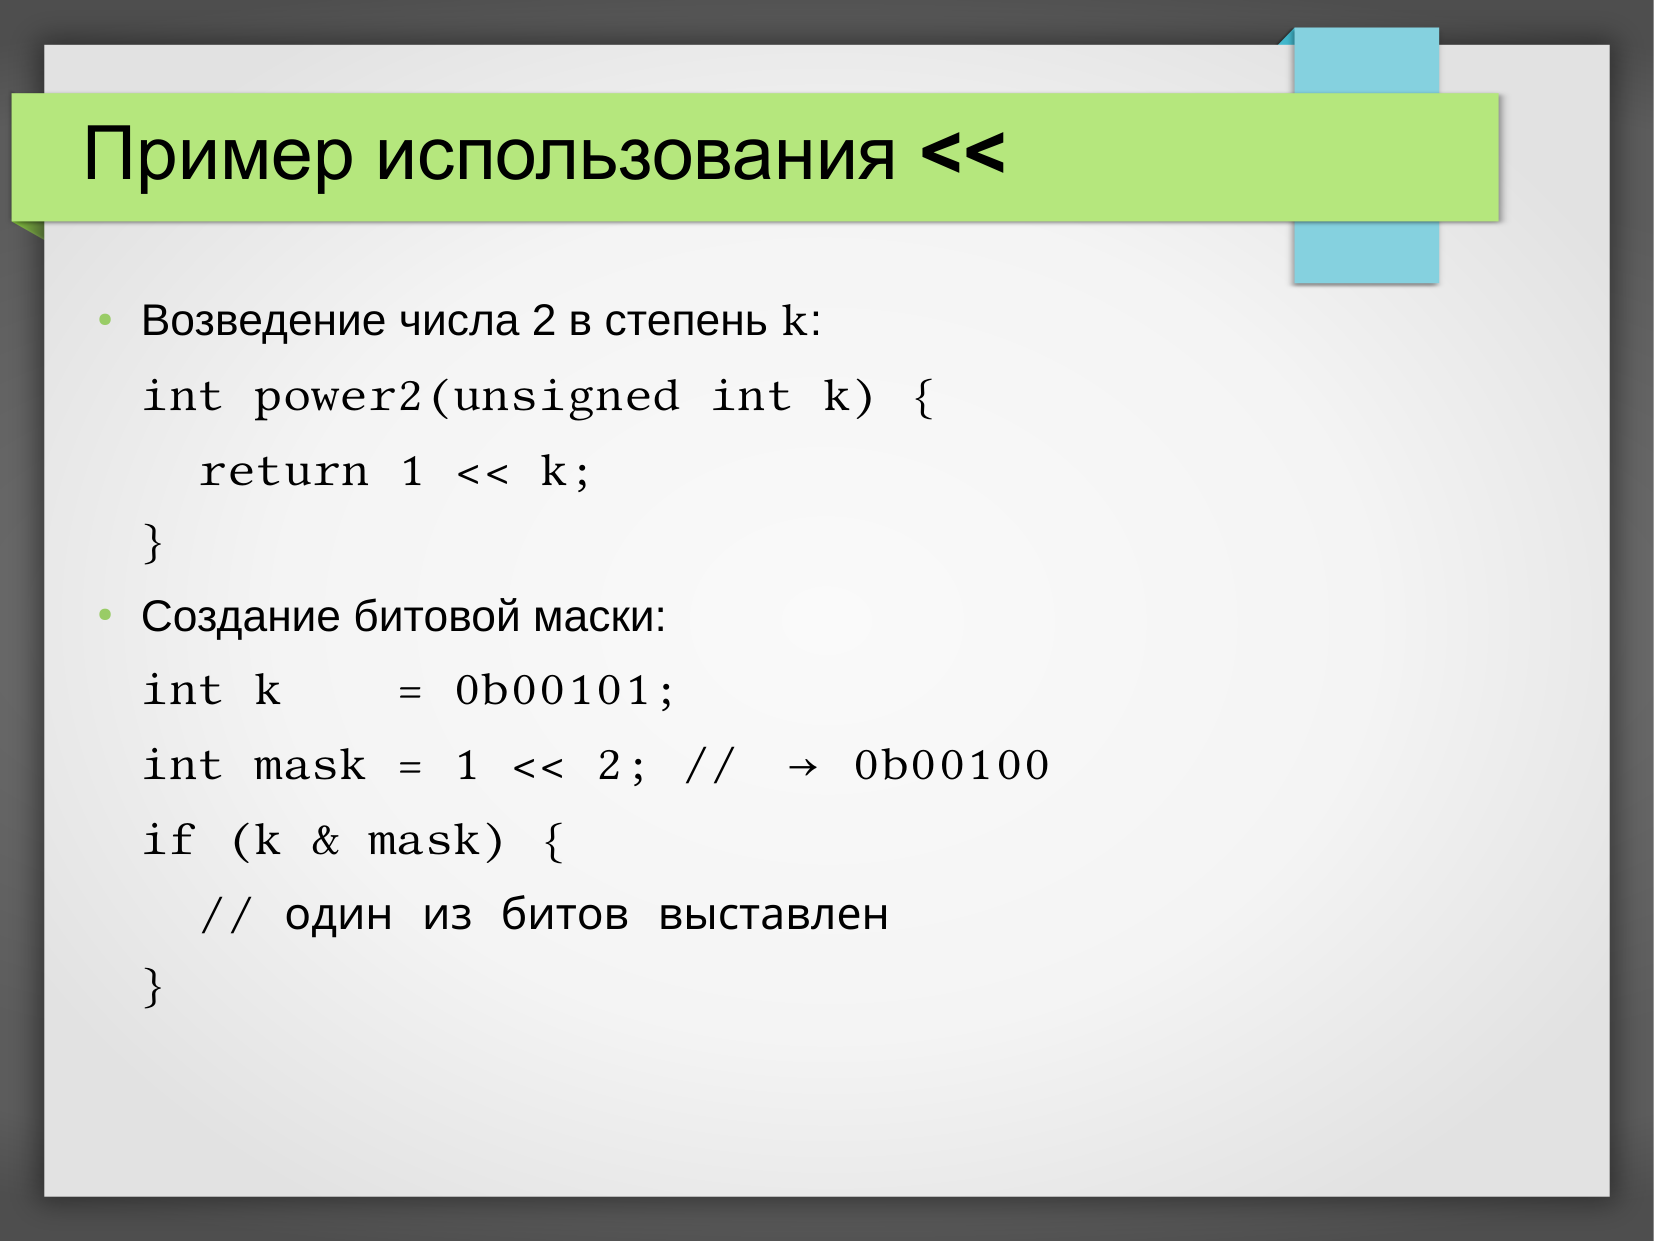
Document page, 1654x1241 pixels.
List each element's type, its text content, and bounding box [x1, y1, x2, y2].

title Пример использования << [82, 94, 1264, 213]
picture [0, 0, 1654, 1241]
list Возведение числа 2 в степень k: int power2(unsigned int k) { return 1 << k; } Создание битовой маски: int k = 0b00101; int mask = 1 << 2; // → 0b00100 if (k & mask) { // один из битов выставлен } [82, 295, 1571, 1015]
